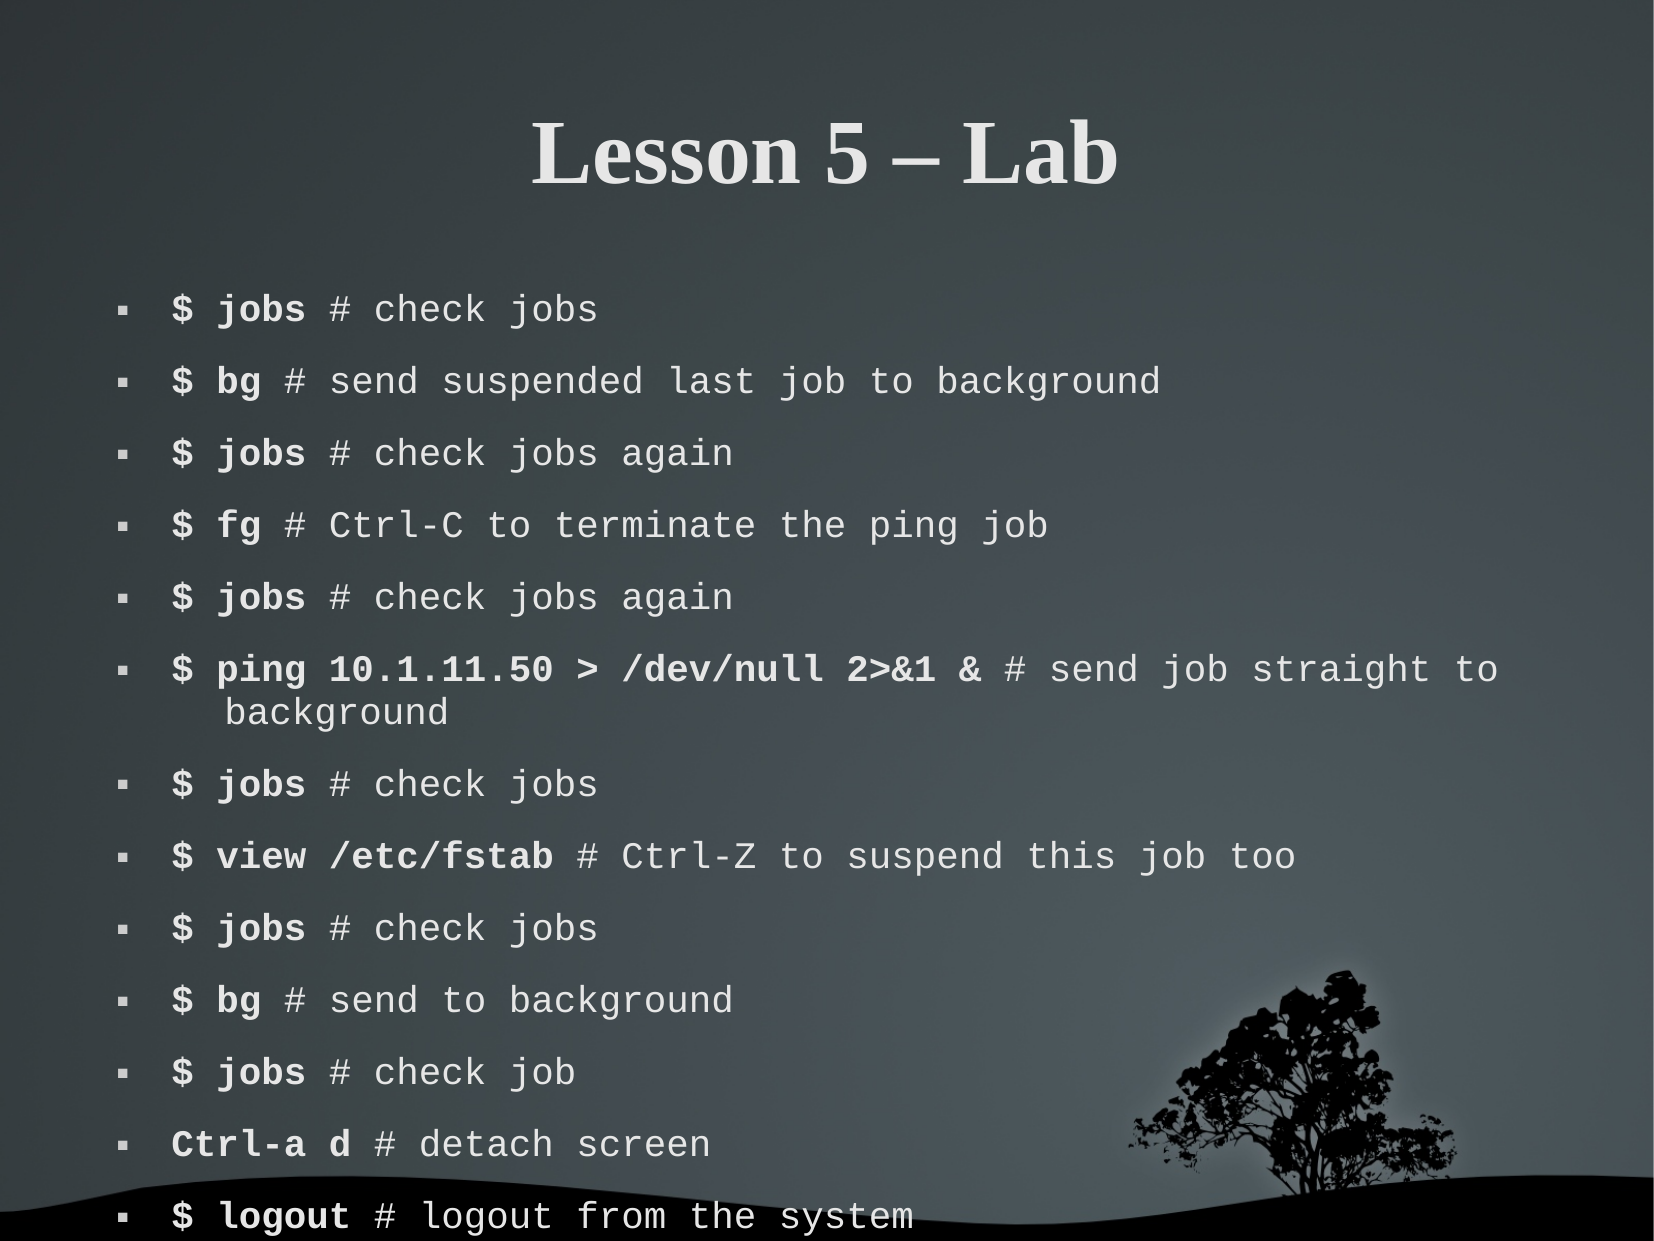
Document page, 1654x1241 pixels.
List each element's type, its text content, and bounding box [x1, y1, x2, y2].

title Lesson 5 – Lab [82, 49, 1571, 257]
list $ jobs # check jobs $ bg # send suspended last job to background $ jobs # check jobs again $ fg # Ctrl-C to terminate the ping job $ jobs # check jobs again $ ping 10.1.11.50 > /dev/null 2>&1 & # send job straight to background $ jobs # check jobs $ view /etc/fstab # Ctrl-Z to suspend this job too $ jobs # check jobs $ bg # send to background $ jobs # check job Ctrl-a d # detach screen $ logout # logout from the system * Login into your Lab environment again [82, 290, 1571, 1205]
picture [0, 0, 1654, 1241]
